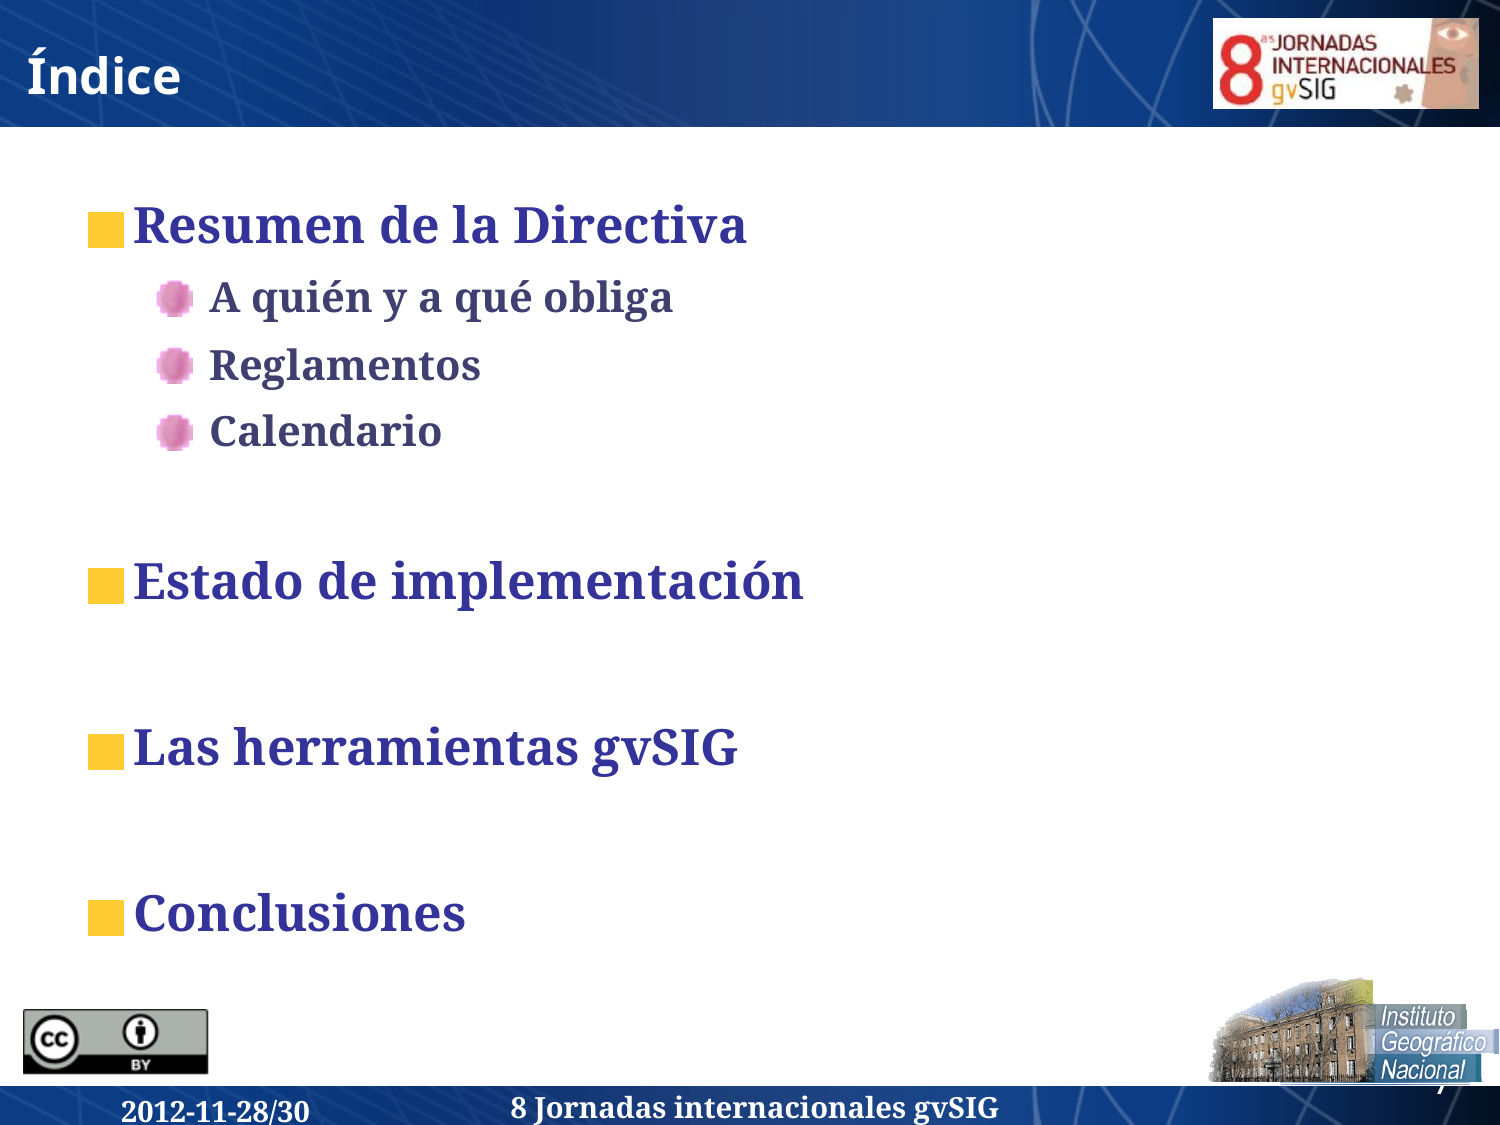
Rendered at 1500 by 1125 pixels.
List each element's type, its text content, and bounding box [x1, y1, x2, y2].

picture [0, 0, 1500, 127]
list Resumen de la Directiva A quién y a qué obliga Reglamentos Calendario Estado de implementación Las herramientas gvSIG Conclusiones [62, 182, 1438, 858]
title Índice [0, 43, 1275, 107]
picture [77, 888, 124, 936]
picture [0, 968, 1500, 1125]
